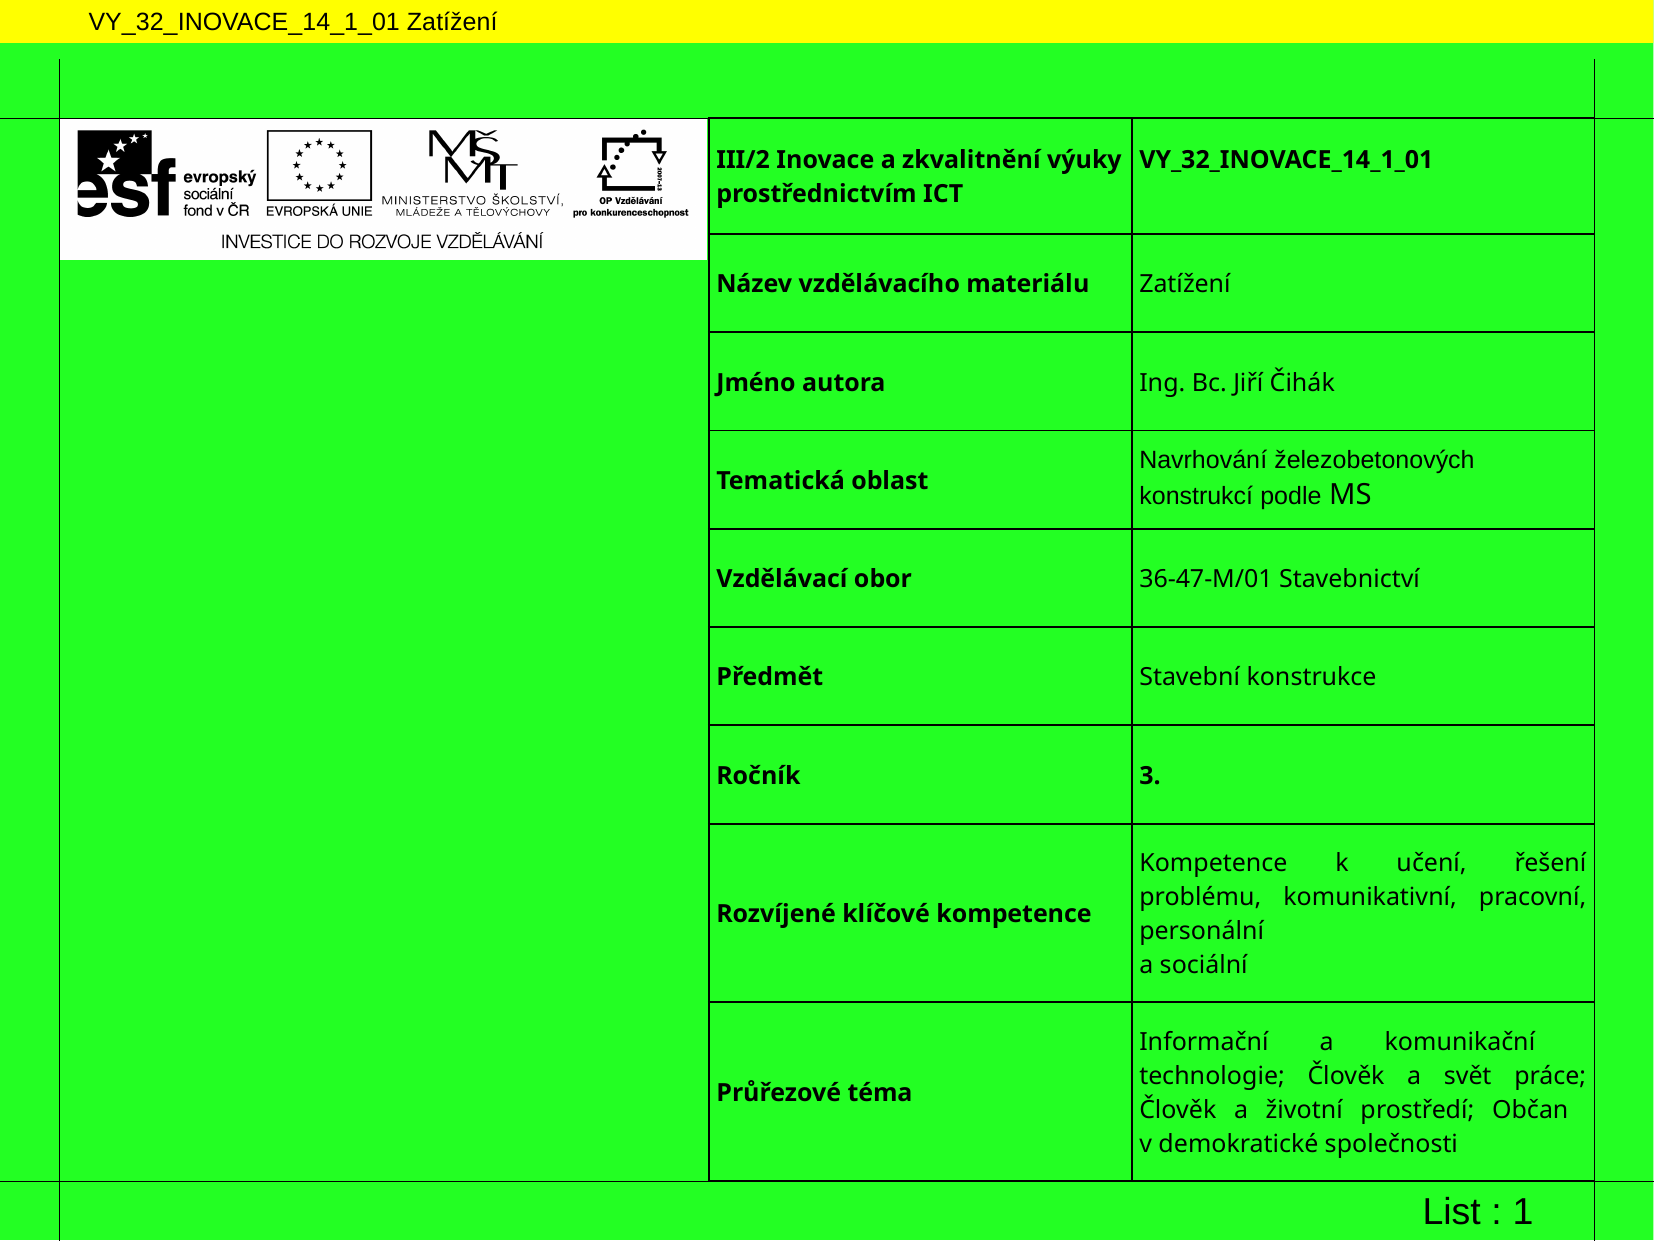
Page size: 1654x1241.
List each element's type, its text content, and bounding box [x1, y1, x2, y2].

table_cell Ročník [710, 726, 1131, 823]
table_cell Zatížení [1133, 235, 1594, 331]
table_cell Ing. Bc. Jiří Čihák [1133, 333, 1594, 430]
table_header III/2 Inovace a zkvalitnění výuky prostřednictvím ICT [710, 119, 1131, 233]
table_cell Kompetence k učení, řešení problému, komunikativní, pracovní, personální a sociální [1133, 825, 1594, 1001]
table_header VY_32_INOVACE_14_1_01 [1133, 119, 1594, 233]
table_cell Průřezové téma [710, 1003, 1131, 1180]
table_cell 36-47-M/01 Stavebnictví [1133, 530, 1594, 626]
table_cell Název vzdělávacího materiálu [710, 235, 1131, 331]
table_cell 3. [1133, 726, 1594, 823]
table_cell Navrhování železobetonových konstrukcí podle MS [1133, 431, 1594, 528]
table_cell Rozvíjené klíčové kompetence [710, 825, 1131, 1001]
table_cell Stavební konstrukce [1133, 628, 1594, 724]
table_cell Informační a komunikační technologie; Člověk a svět práce; Člověk a životní prostředí; Občan v demokratické společnosti [1133, 1003, 1594, 1180]
text_box List : <číslo> [1432, 1183, 1654, 1241]
table_cell Jméno autora [710, 333, 1131, 430]
table_cell Tematická oblast [710, 431, 1131, 528]
picture [60, 119, 707, 260]
table_cell Vzdělávací obor [710, 530, 1131, 626]
table_cell Předmět [710, 628, 1131, 724]
text_box VY_32_INOVACE_14_1_01 Zatížení [0, 0, 1654, 43]
